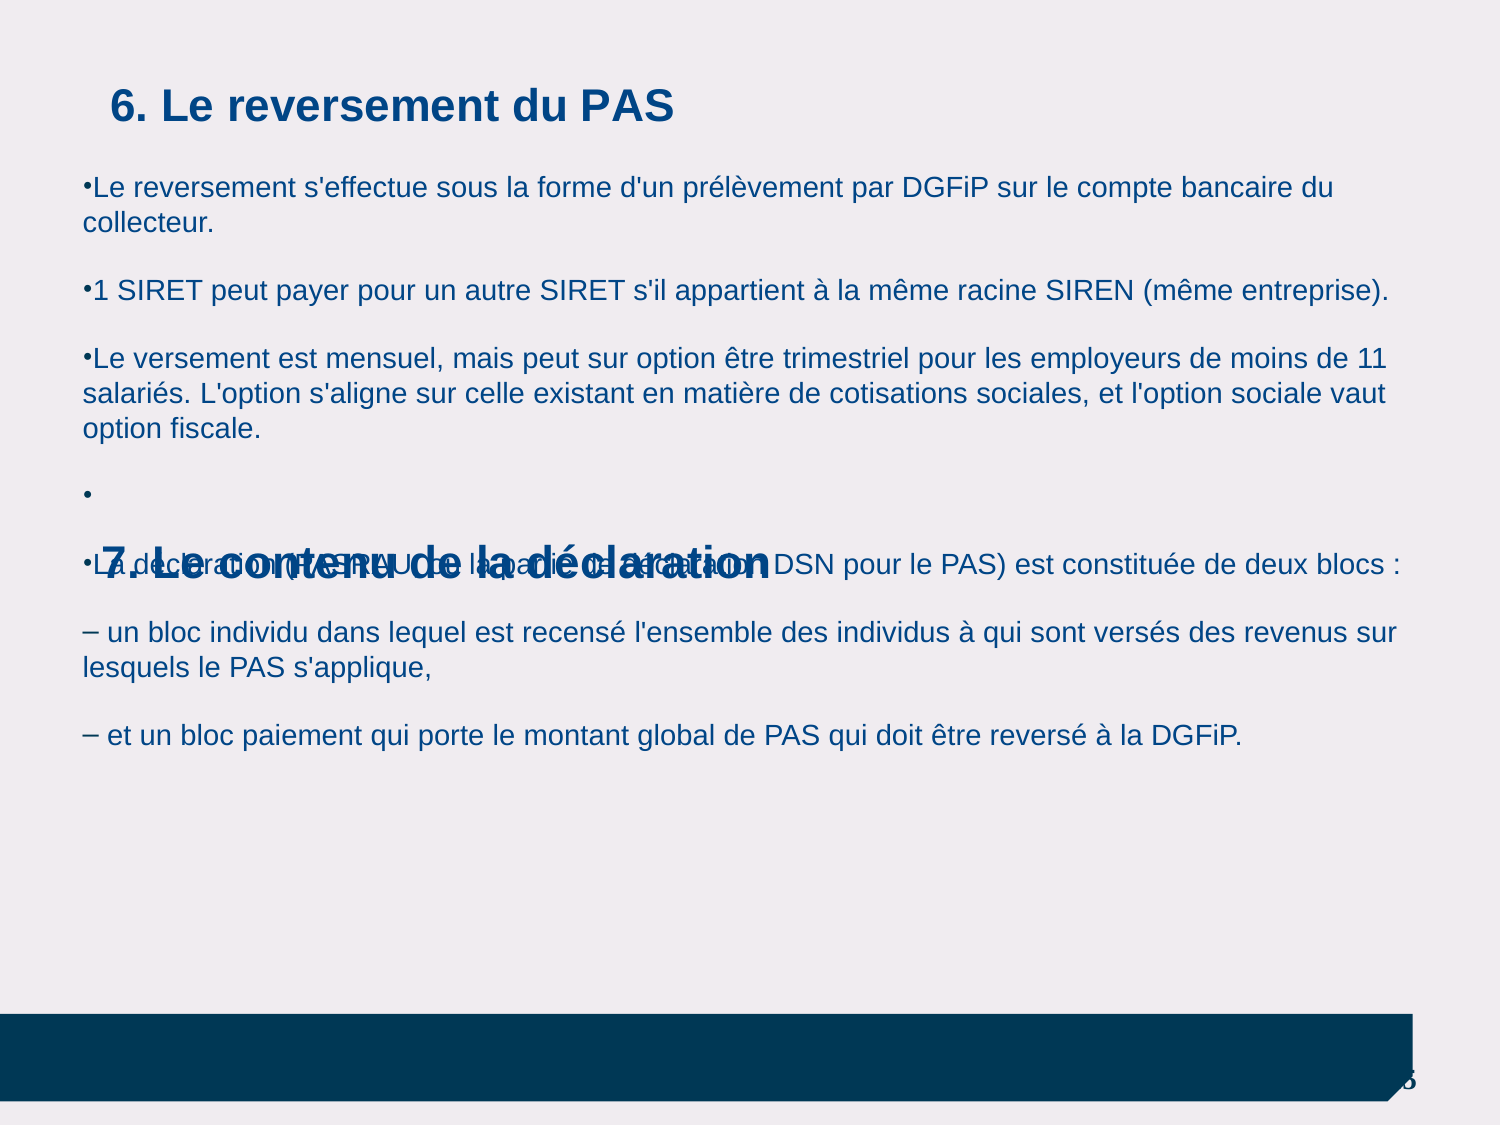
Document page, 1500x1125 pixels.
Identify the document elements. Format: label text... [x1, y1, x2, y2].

title 7. Le contenu de la déclaration [101, 507, 1418, 619]
list Le reversement s'effectue sous la forme d'un prélèvement par DGFiP sur le compte bancaire du collecteur. 1 SIRET peut payer pour un autre SIRET s'il appartient à la même racine SIREN (même entreprise). Le versement est mensuel, mais peut sur option être trimestriel pour les employeurs de moins de 11 salariés. L'option s'aligne sur celle existant en matière de cotisations sociales, et l'option sociale vaut option fiscale. La déclaration (PASRAU, ou la partie de déclaration DSN pour le PAS) est constituée de deux blocs : un bloc individu dans lequel est recensé l'ensemble des individus à qui sont versés des revenus sur lesquels le PAS s'applique, et un bloc paiement qui porte le montant global de PAS qui doit être reversé à la DGFiP. [82, 168, 1418, 928]
title 6. Le reversement du PAS [110, 51, 1426, 162]
text_box [0, 1013, 1413, 1102]
